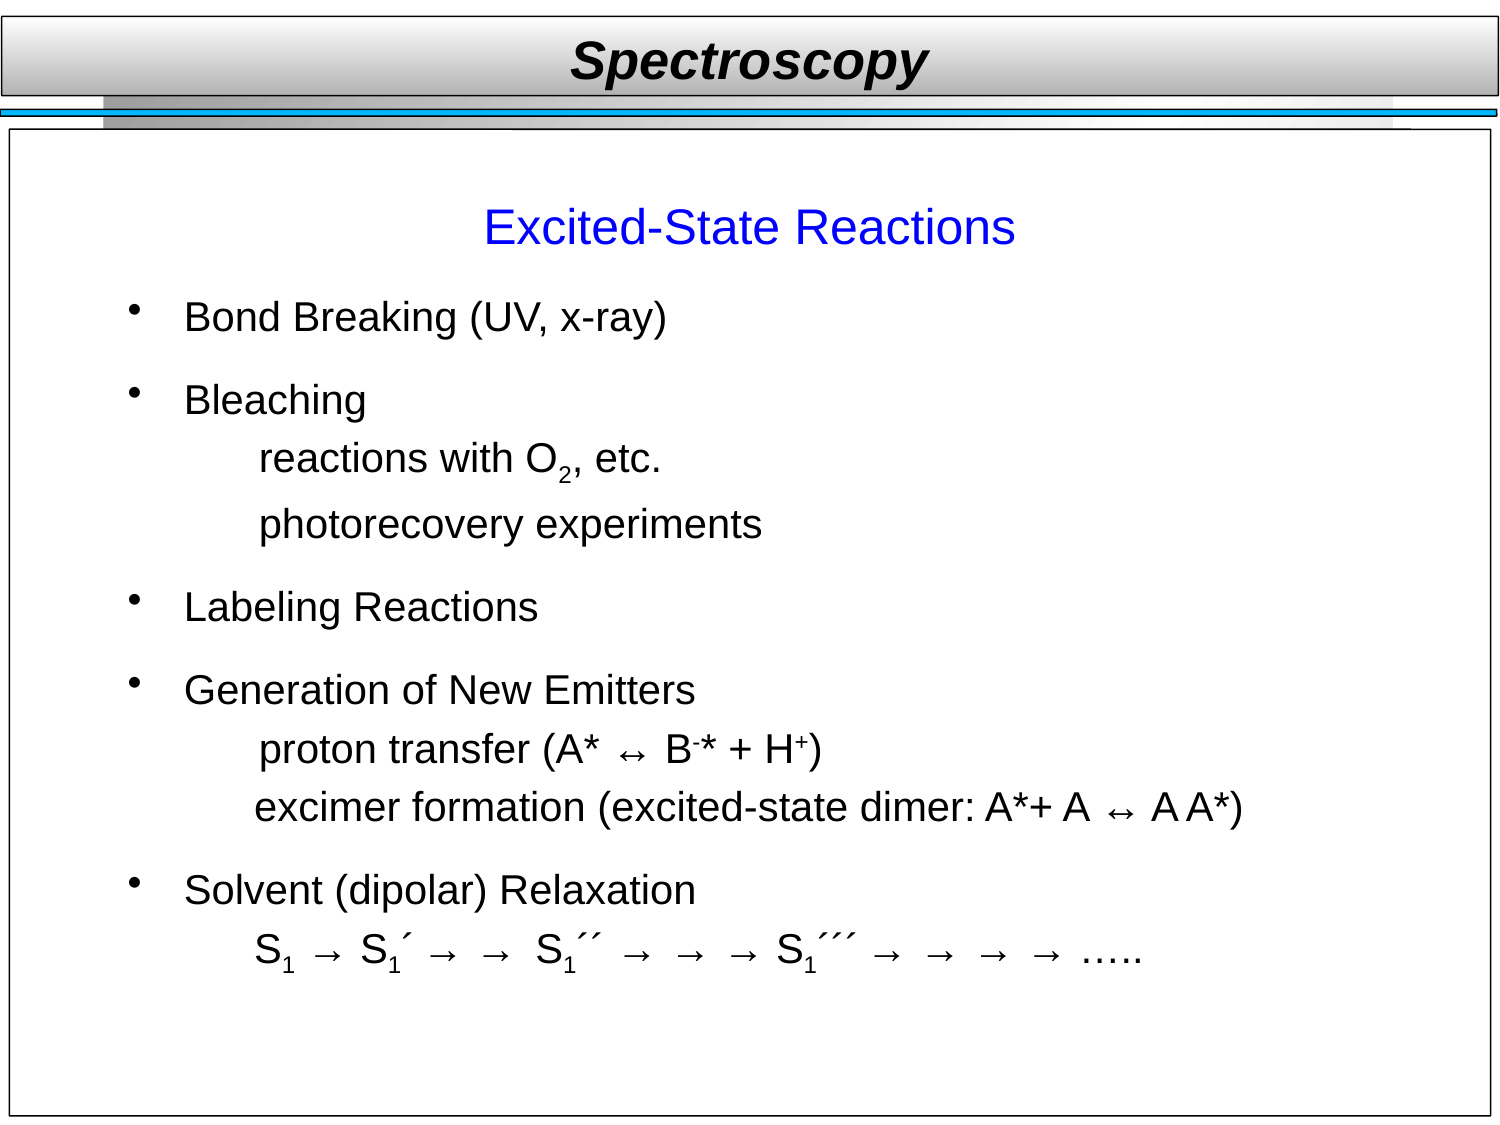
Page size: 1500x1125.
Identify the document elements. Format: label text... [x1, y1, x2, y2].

text_box [9, 129, 1491, 1116]
title Excited-State Reactions [112, 186, 1388, 262]
text_box [0, 109, 1497, 117]
text_box Spectroscopy [1, 16, 1499, 96]
list Bond Breaking (UV, x-ray) Bleaching reactions with O2, etc. photorecovery experiments Labeling Reactions Generation of New Emitters proton transfer (A* ↔ B-* + H+) excimer formation (excited-state dimer: A*+ A ↔ A A*) Solvent (dipolar) Relaxation S1 → S1´ → → S1´´ → → → S1´´´ → → → → ….. [112, 281, 1388, 1006]
